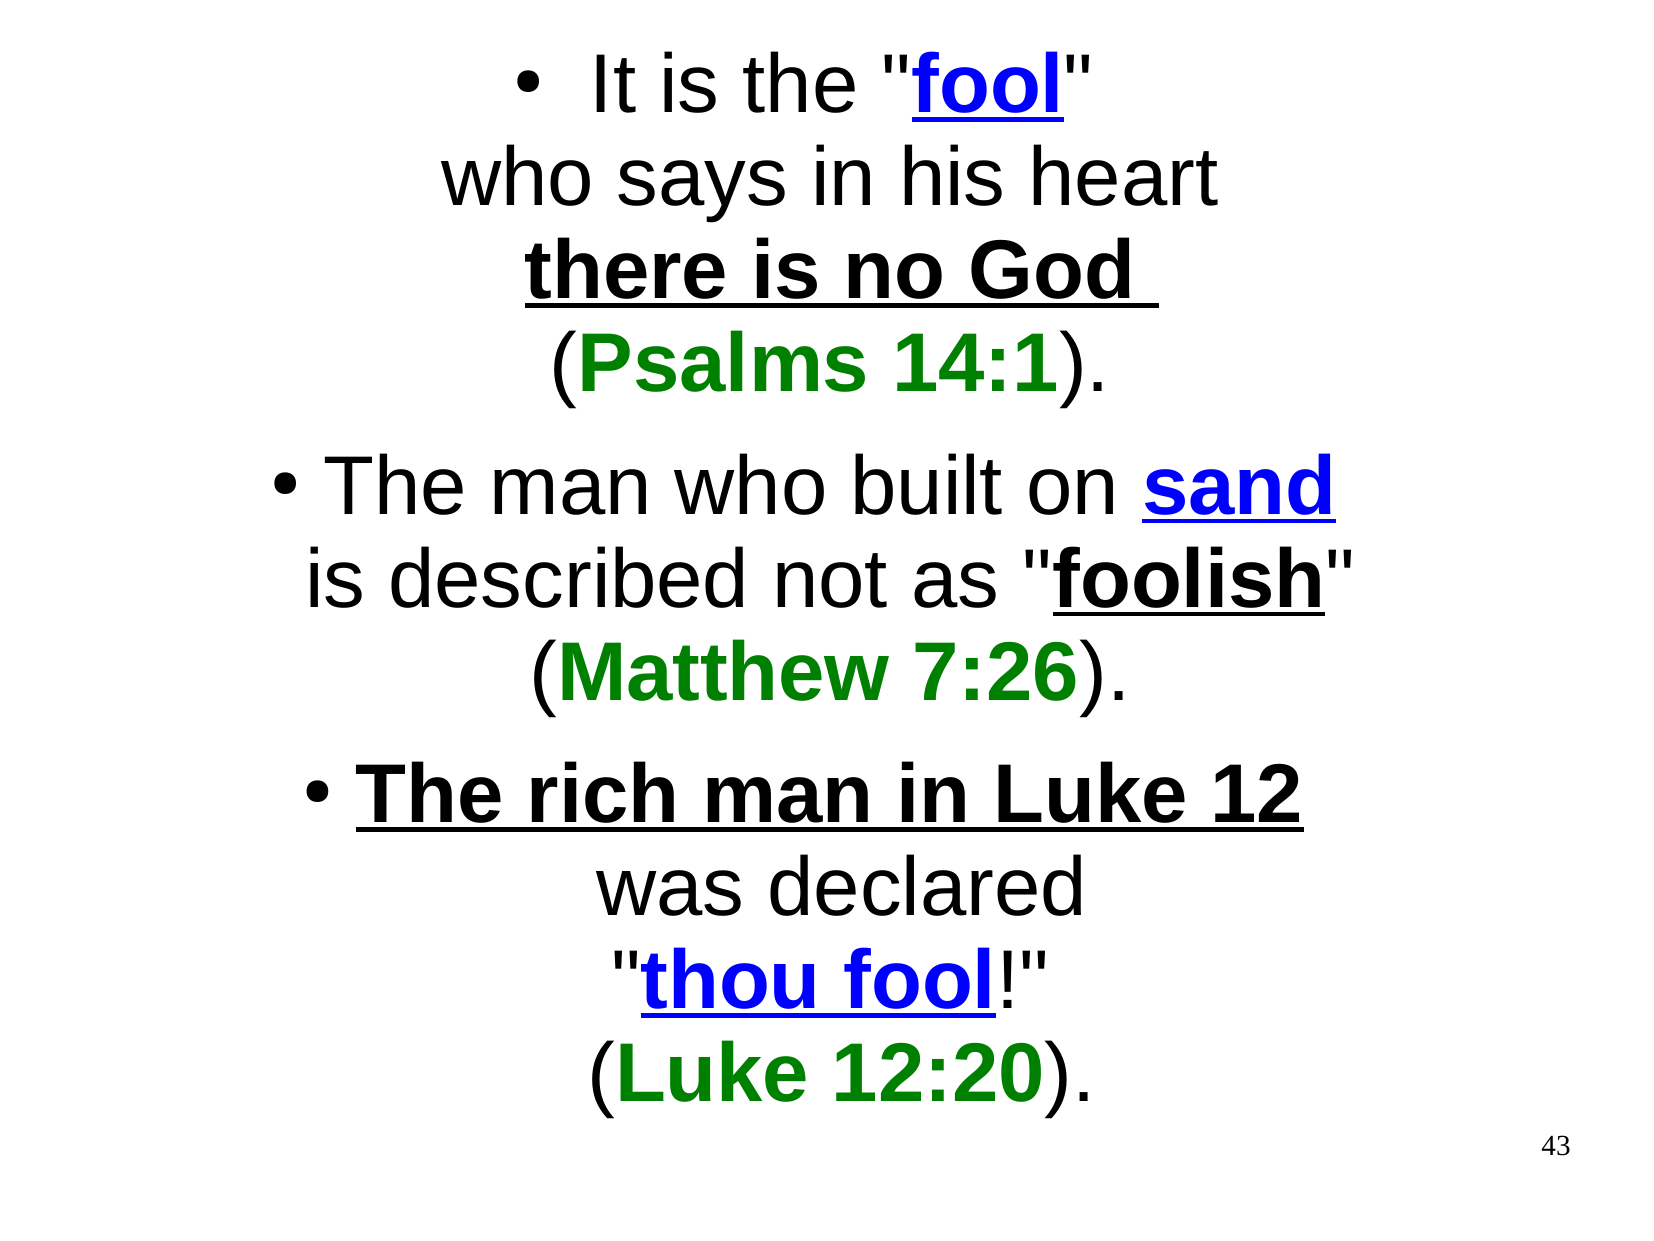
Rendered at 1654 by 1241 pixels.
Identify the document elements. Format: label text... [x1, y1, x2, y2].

list It is the "fool" who says in his heart there is no God (Psalms 14:1). The man who built on sand is described not as "foolish" (Matthew 7:26). The rich man in Luke 12 was declared "thou fool!" (Luke 12:20). [0, 37, 1613, 1201]
